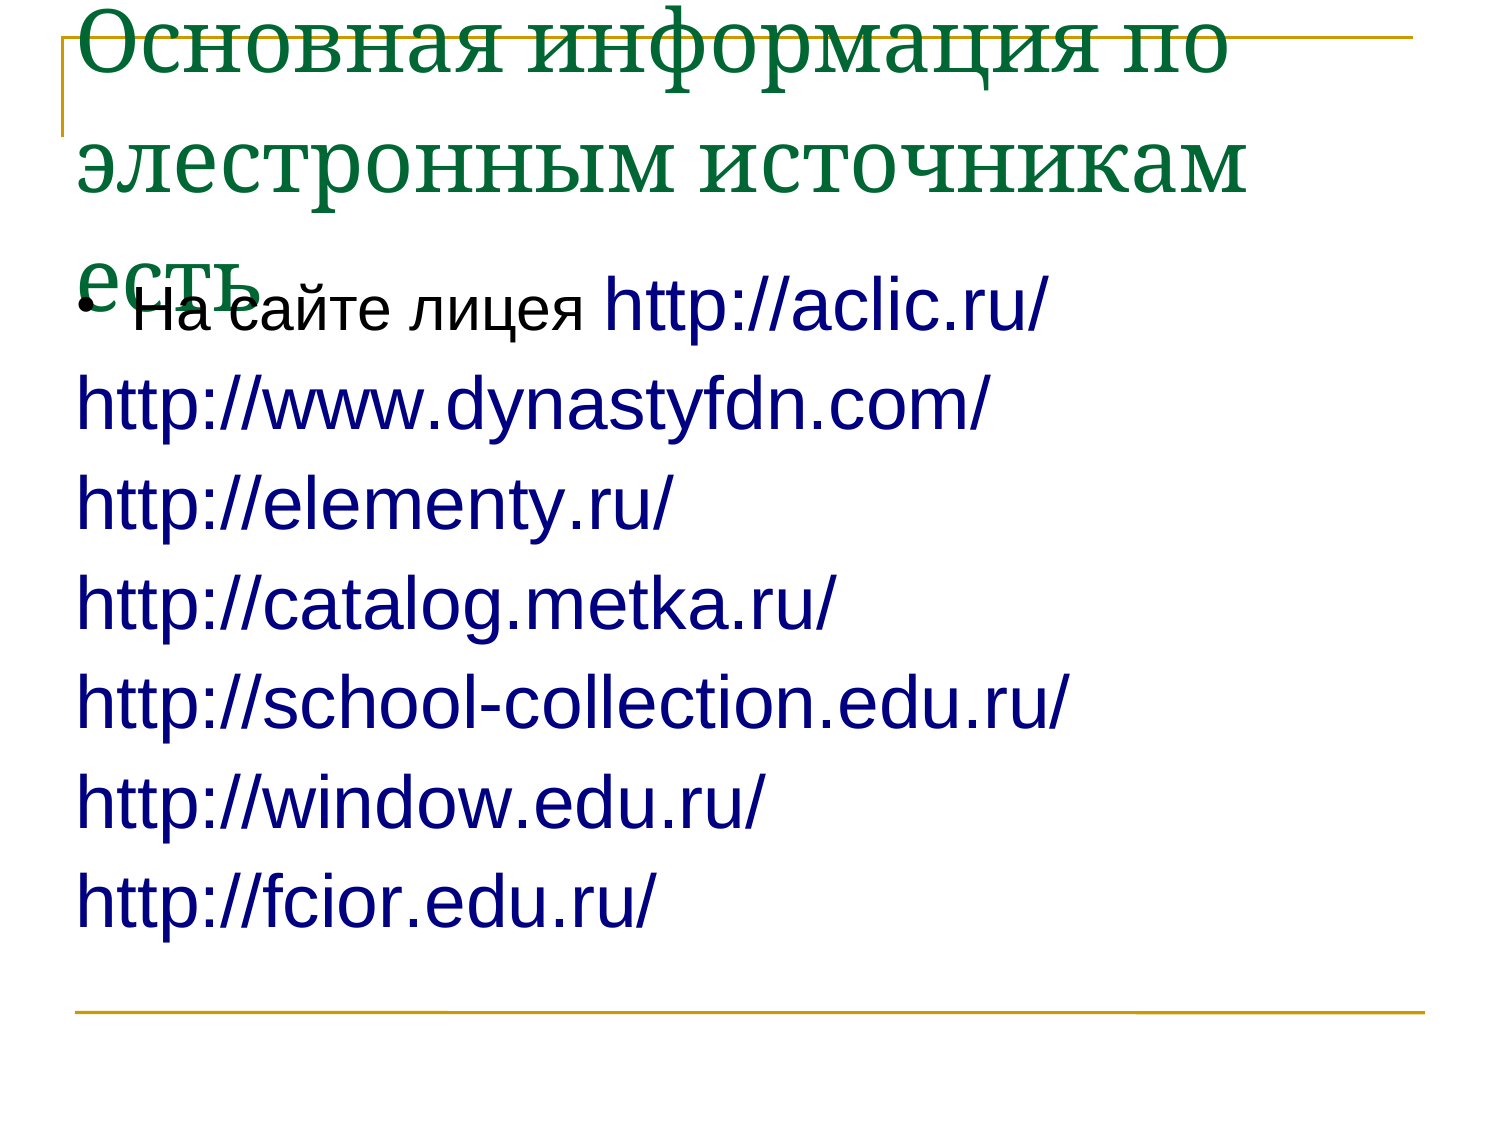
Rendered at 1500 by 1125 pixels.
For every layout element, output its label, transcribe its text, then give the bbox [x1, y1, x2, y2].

title Основная информация по элестронным источникам есть [75, 52, 1425, 262]
list На сайте лицея http://aclic.ru/ http://www.dynastyfdn.com/ http://elementy.ru/ http://catalog.metka.ru/ http://school-collection.edu.ru/ http://window.edu.ru/ http://fcior.edu.ru/ [75, 262, 1425, 1044]
